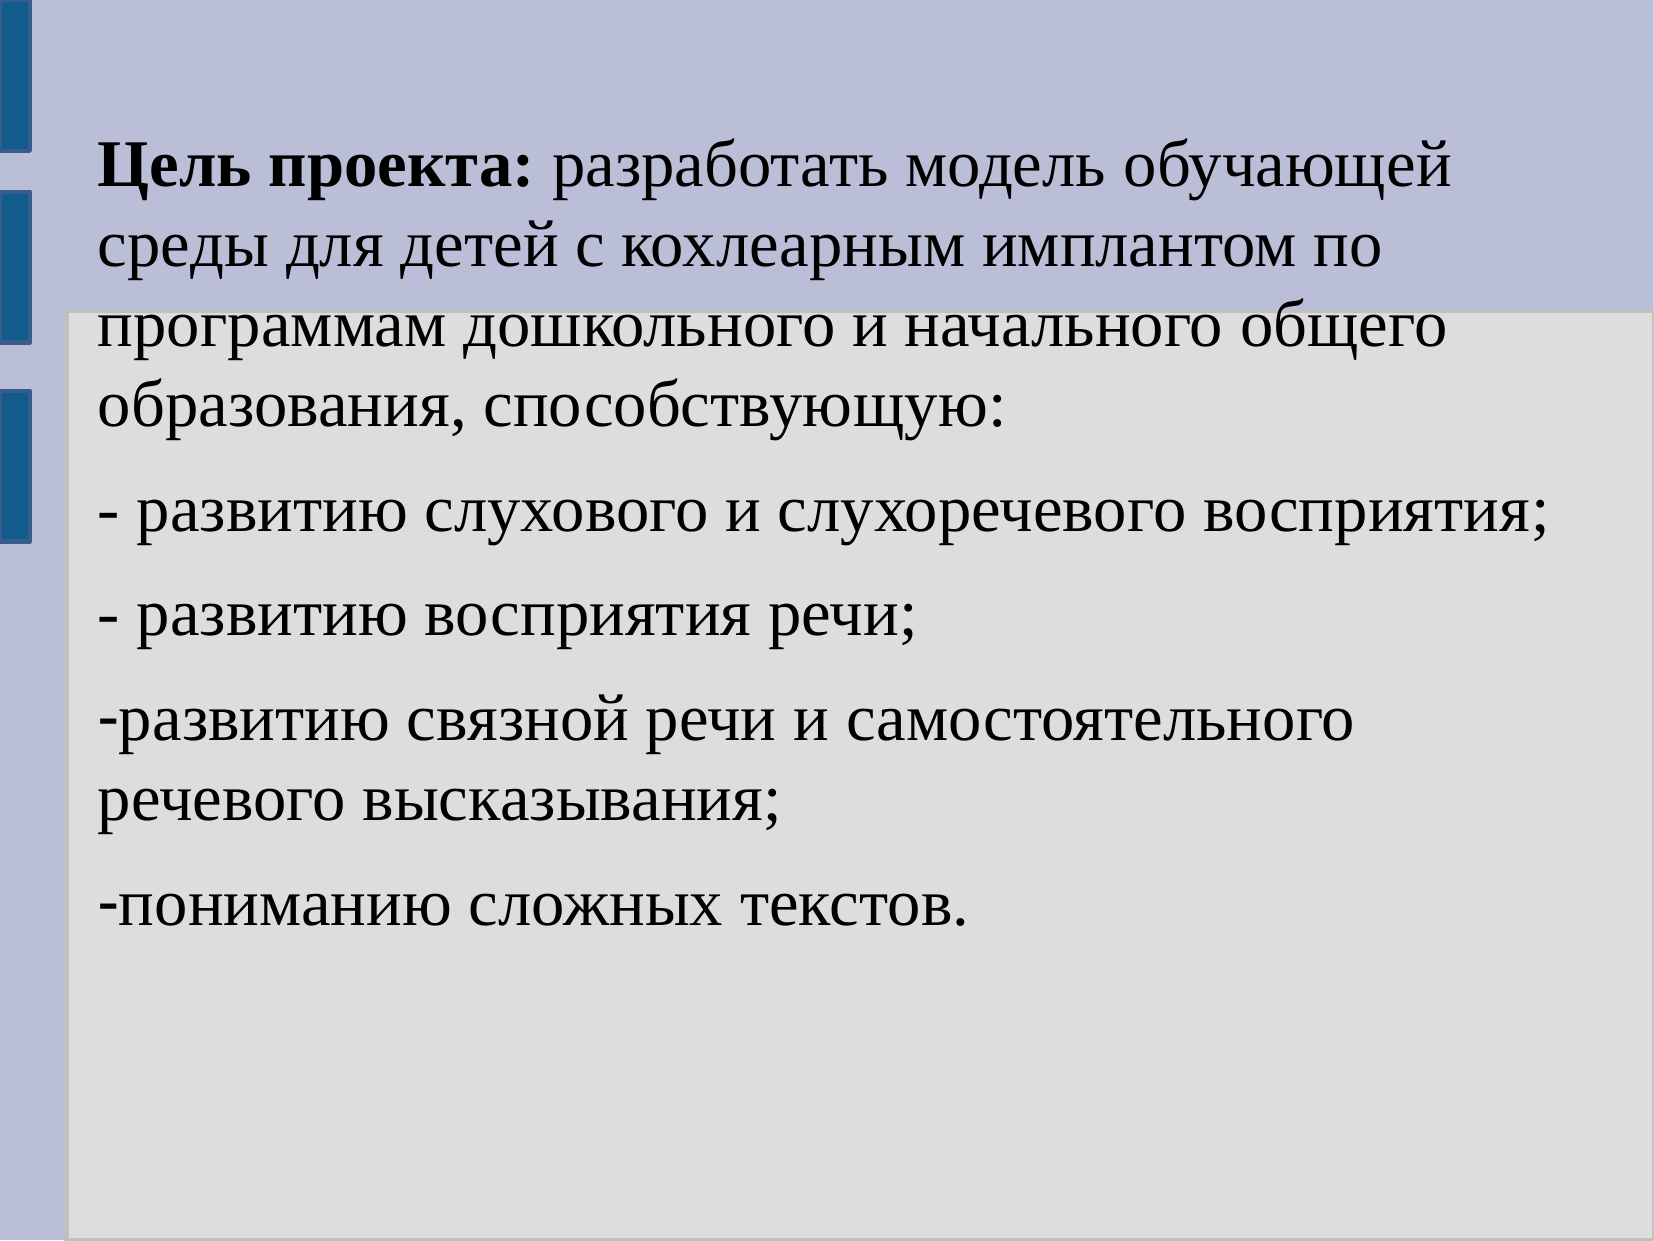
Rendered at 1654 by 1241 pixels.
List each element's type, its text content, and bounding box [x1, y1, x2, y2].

text_box Цель проекта: разработать модель обучающей среды для детей с кохлеарным имплантом по программам дошкольного и начального общего образования, способствующую: - развитию слухового и слухоречевого восприятия; - развитию восприятия речи; развитию связной речи и самостоятельного речевого высказывания; пониманию сложных текстов. [82, 112, 1583, 1106]
